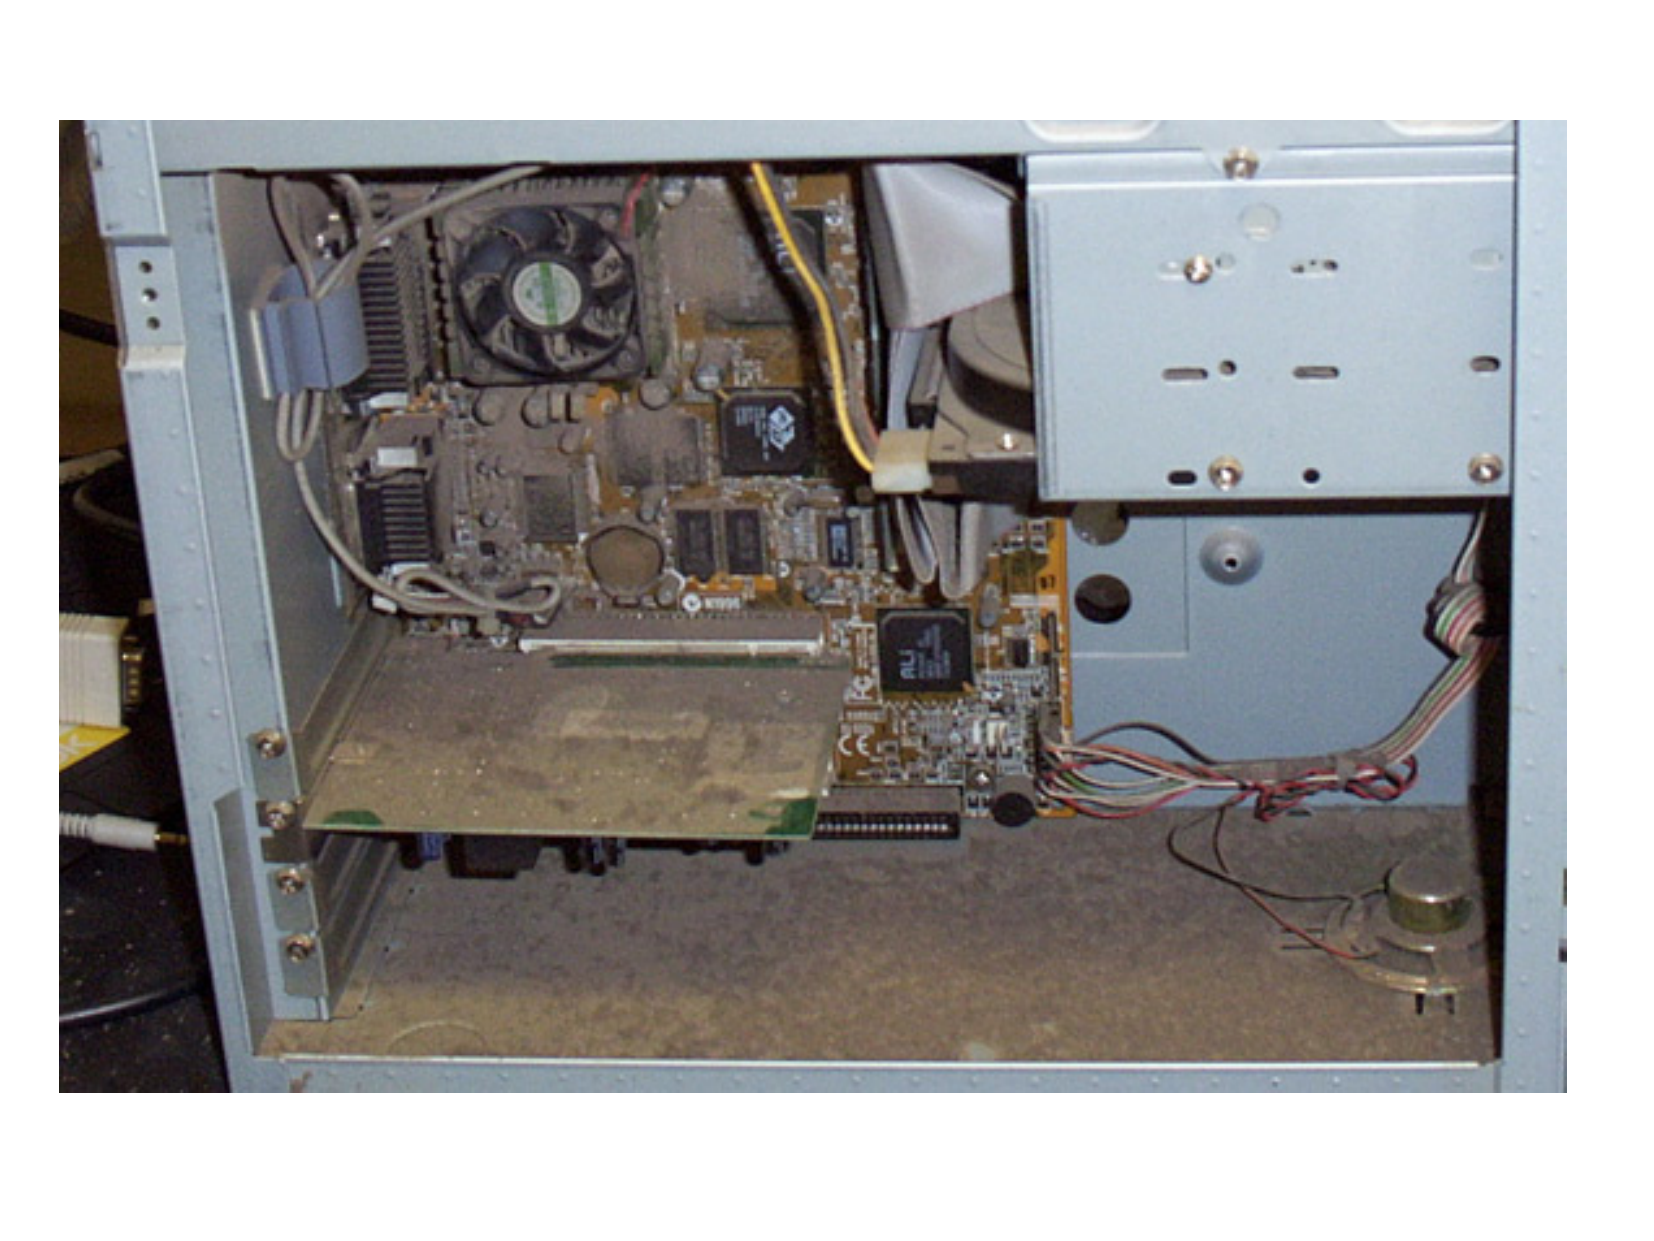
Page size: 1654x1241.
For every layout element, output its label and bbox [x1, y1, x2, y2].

picture [59, 120, 1567, 1093]
